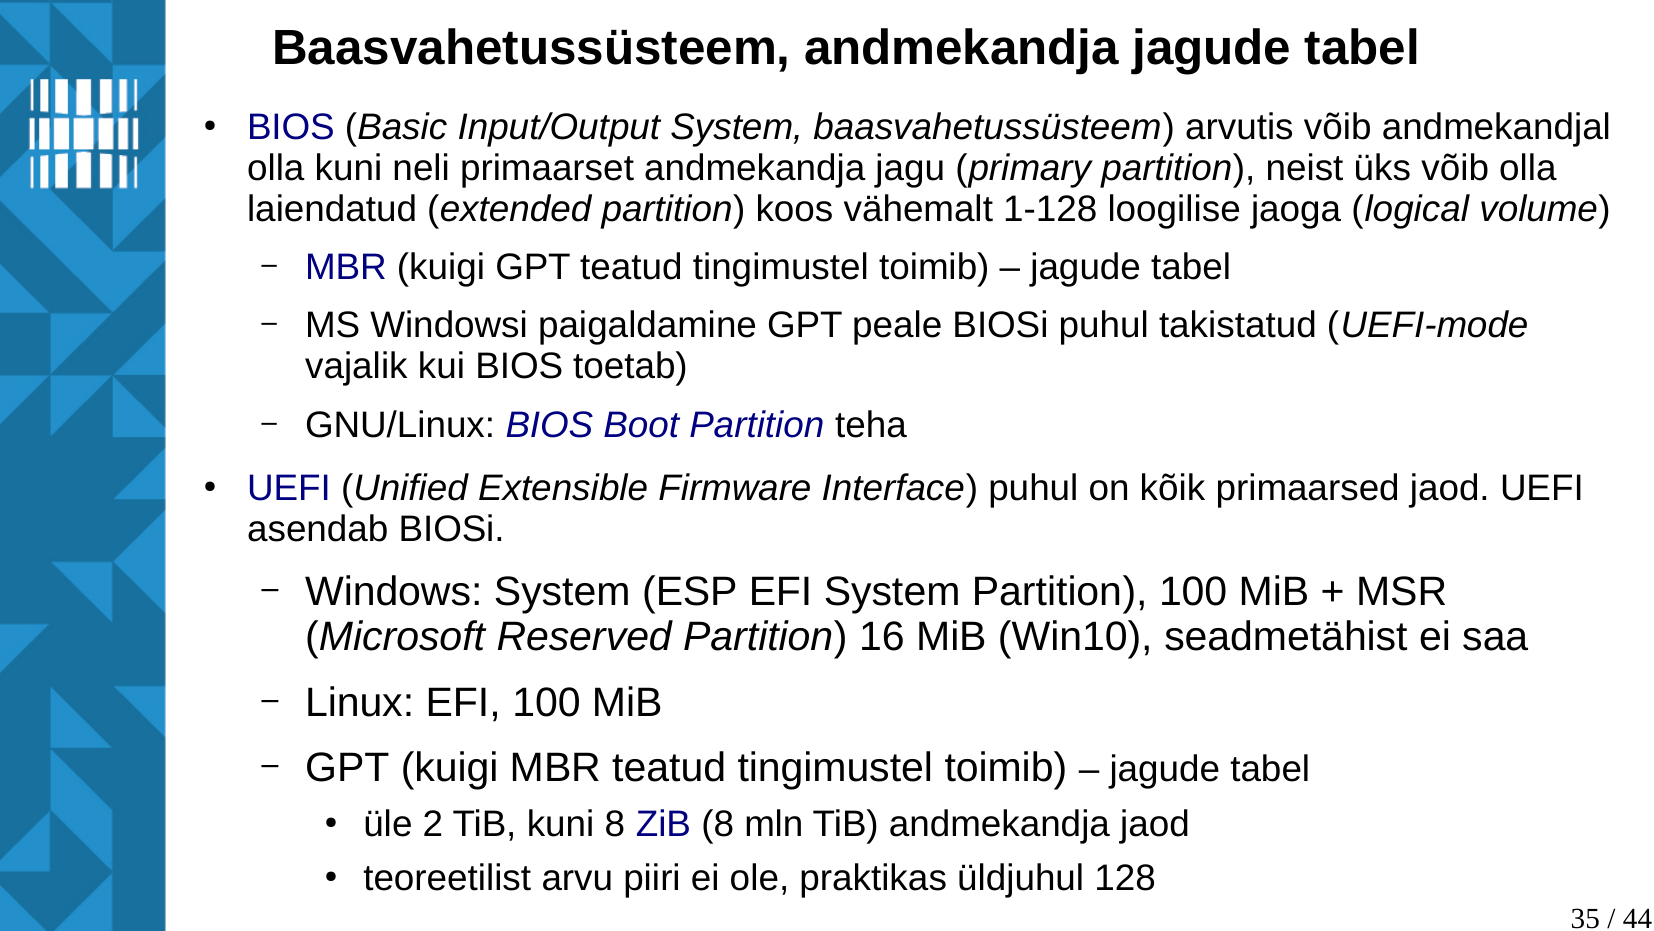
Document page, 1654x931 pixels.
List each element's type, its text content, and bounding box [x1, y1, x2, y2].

list BIOS (Basic Input/Output System, baasvahetussüsteem) arvutis võib andmekandjal olla kuni neli primaarset andmekandja jagu (primary partition), neist üks võib olla laiendatud (extended partition) koos vähemalt 1-128 loogilise jaoga (logical volume) MBR (kuigi GPT teatud tingimustel toimib) – jagude tabel MS Windowsi paigaldamine GPT peale BIOSi puhul takistatud (UEFI-mode vajalik kui BIOS toetab) GNU/Linux: BIOS Boot Partition teha UEFI (Unified Extensible Firmware Interface) puhul on kõik primaarsed jaod. UEFI asendab BIOSi. Windows: System (ESP EFI System Partition), 100 MiB + MSR (Microsoft Reserved Partition) 16 MiB (Win10), seadmetähist ei saa Linux: EFI, 100 MiB GPT (kuigi MBR teatud tingimustel toimib) – jagude tabel üle 2 TiB, kuni 8 ZiB (8 mln TiB) andmekandja jaod teoreetilist arvu piiri ei ole, praktikas üldjuhul 128 [188, 106, 1625, 904]
title Baasvahetussüsteem, andmekandja jagude tabel [272, 10, 1625, 86]
